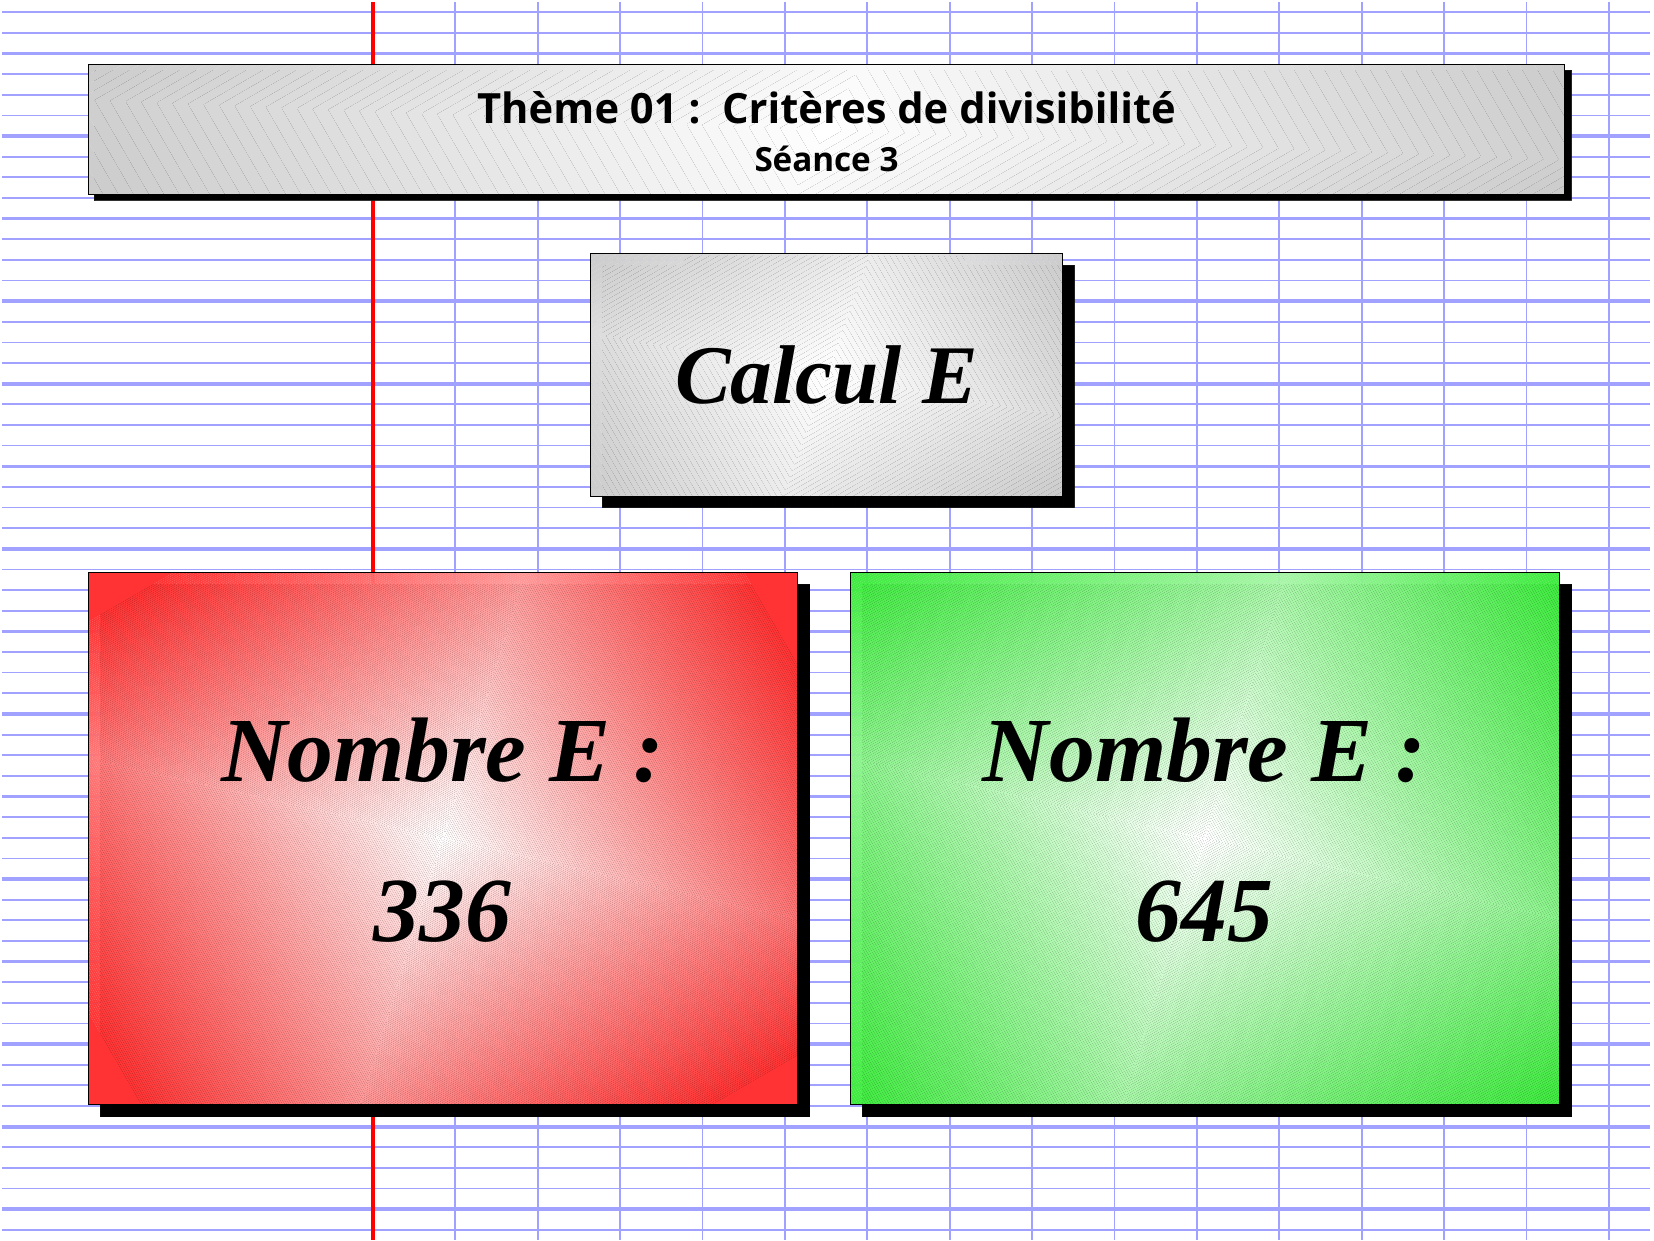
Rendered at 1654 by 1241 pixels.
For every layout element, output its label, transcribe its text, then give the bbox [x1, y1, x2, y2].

picture [0, 0, 1654, 1241]
text_box Calcul E [590, 253, 1063, 497]
text_box Nombre E : 336 [88, 572, 798, 1105]
text_box Thème 01 : Critères de divisibilité Séance 3 [88, 64, 1565, 195]
text_box Nombre E : 645 [850, 572, 1560, 1105]
